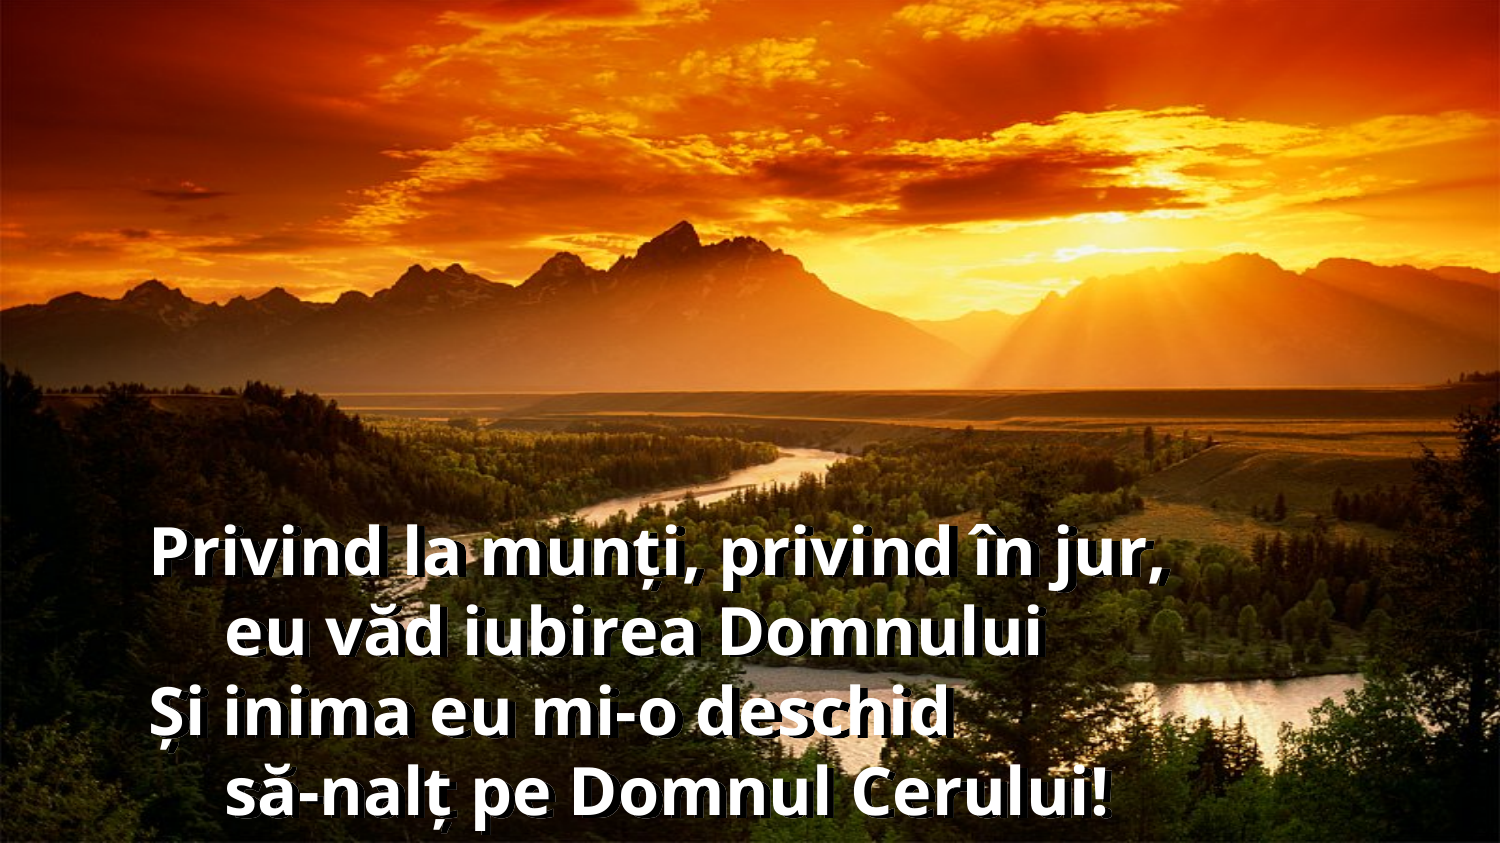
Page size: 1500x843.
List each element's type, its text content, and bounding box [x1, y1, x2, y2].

picture [0, 0, 1500, 843]
text_box Privind la munţi, privind în jur, eu văd iubirea Domnului Şi inima eu mi-o deschid să-nalţ pe Domnul Cerului! [133, 500, 1480, 837]
